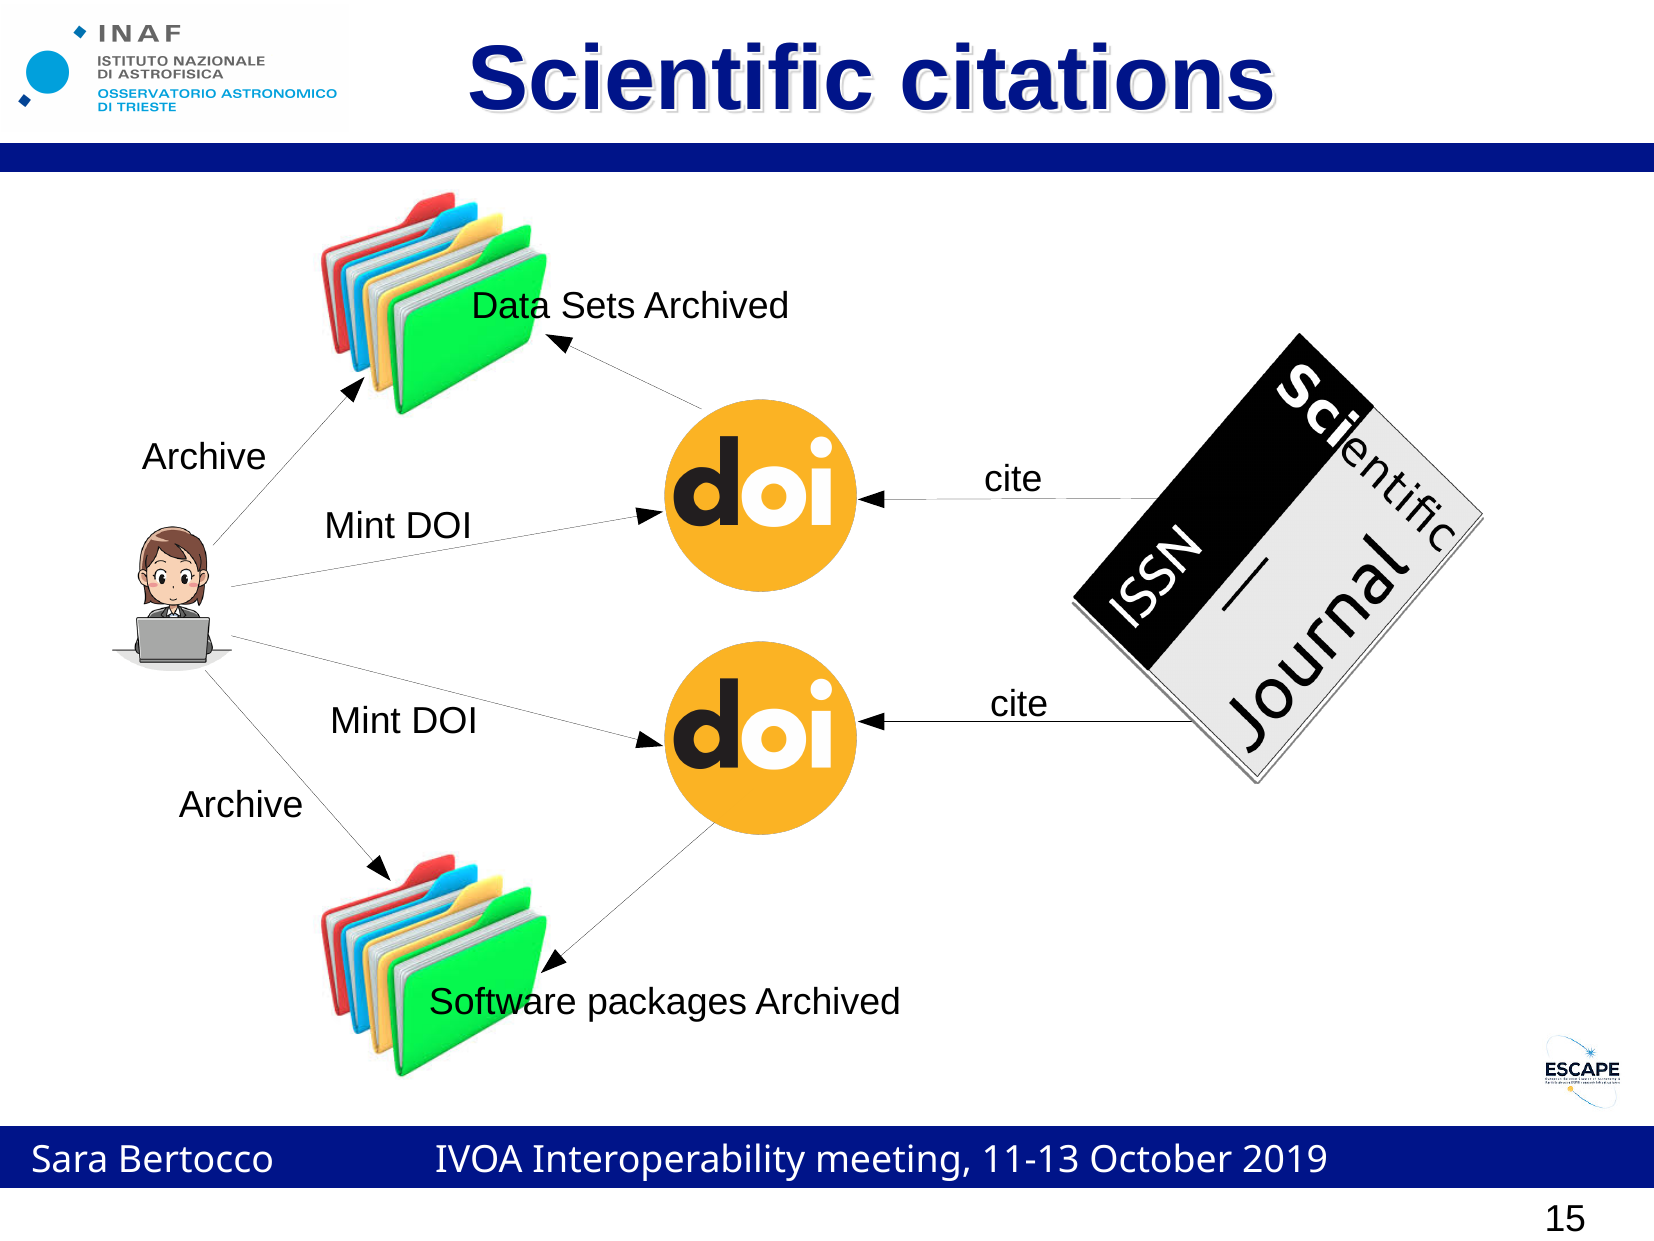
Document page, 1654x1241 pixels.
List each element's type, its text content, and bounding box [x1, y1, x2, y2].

picture [112, 526, 232, 671]
text_box Archive [127, 427, 505, 485]
text_box Archive [163, 776, 541, 834]
text_box cite [975, 674, 1202, 732]
text_box Sara Bertocco IVOA Interoperability meeting, 11-13 October 2019 [16, 1125, 1654, 1186]
picture [663, 640, 858, 836]
text_box [0, 143, 1654, 172]
picture [663, 398, 858, 593]
text_box Software packages Archived [414, 973, 930, 1072]
picture [1, 4, 348, 132]
text_box Mint DOI [315, 692, 693, 750]
text_box Mint DOI [309, 497, 687, 555]
picture [304, 172, 561, 428]
picture [1067, 332, 1486, 785]
text_box [0, 1126, 1654, 1188]
picture [304, 833, 561, 1090]
text_box <number> [1529, 1190, 1654, 1241]
picture [1519, 1027, 1645, 1116]
text_box cite [969, 450, 1196, 508]
title Scientific citations [348, 4, 1422, 143]
text_box Data Sets Archived [456, 277, 834, 335]
picture [544, 966, 561, 973]
